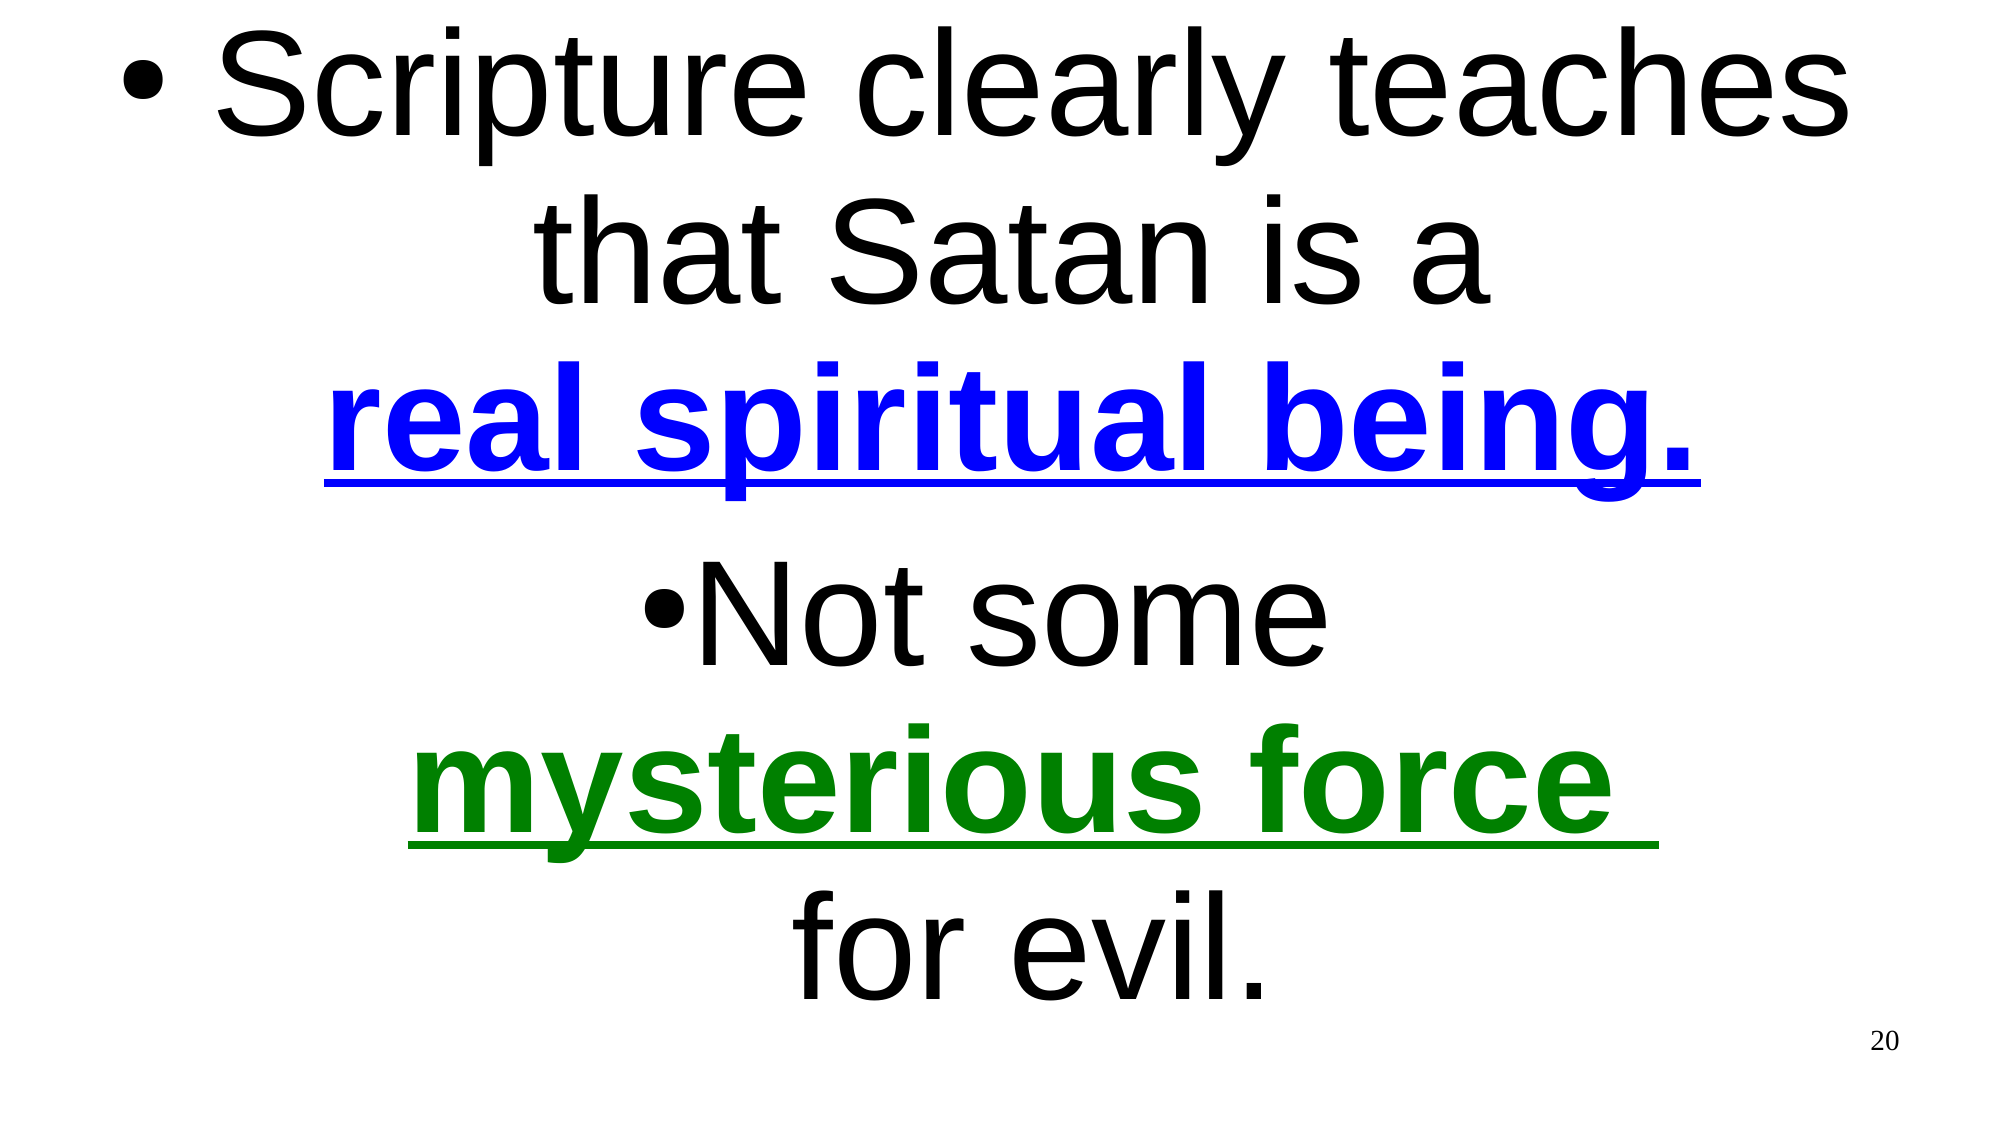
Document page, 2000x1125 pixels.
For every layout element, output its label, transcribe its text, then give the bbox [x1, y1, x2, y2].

list Scripture clearly teaches that Satan is a real spiritual being. Not some mysterious force for evil. [0, 0, 1996, 1123]
